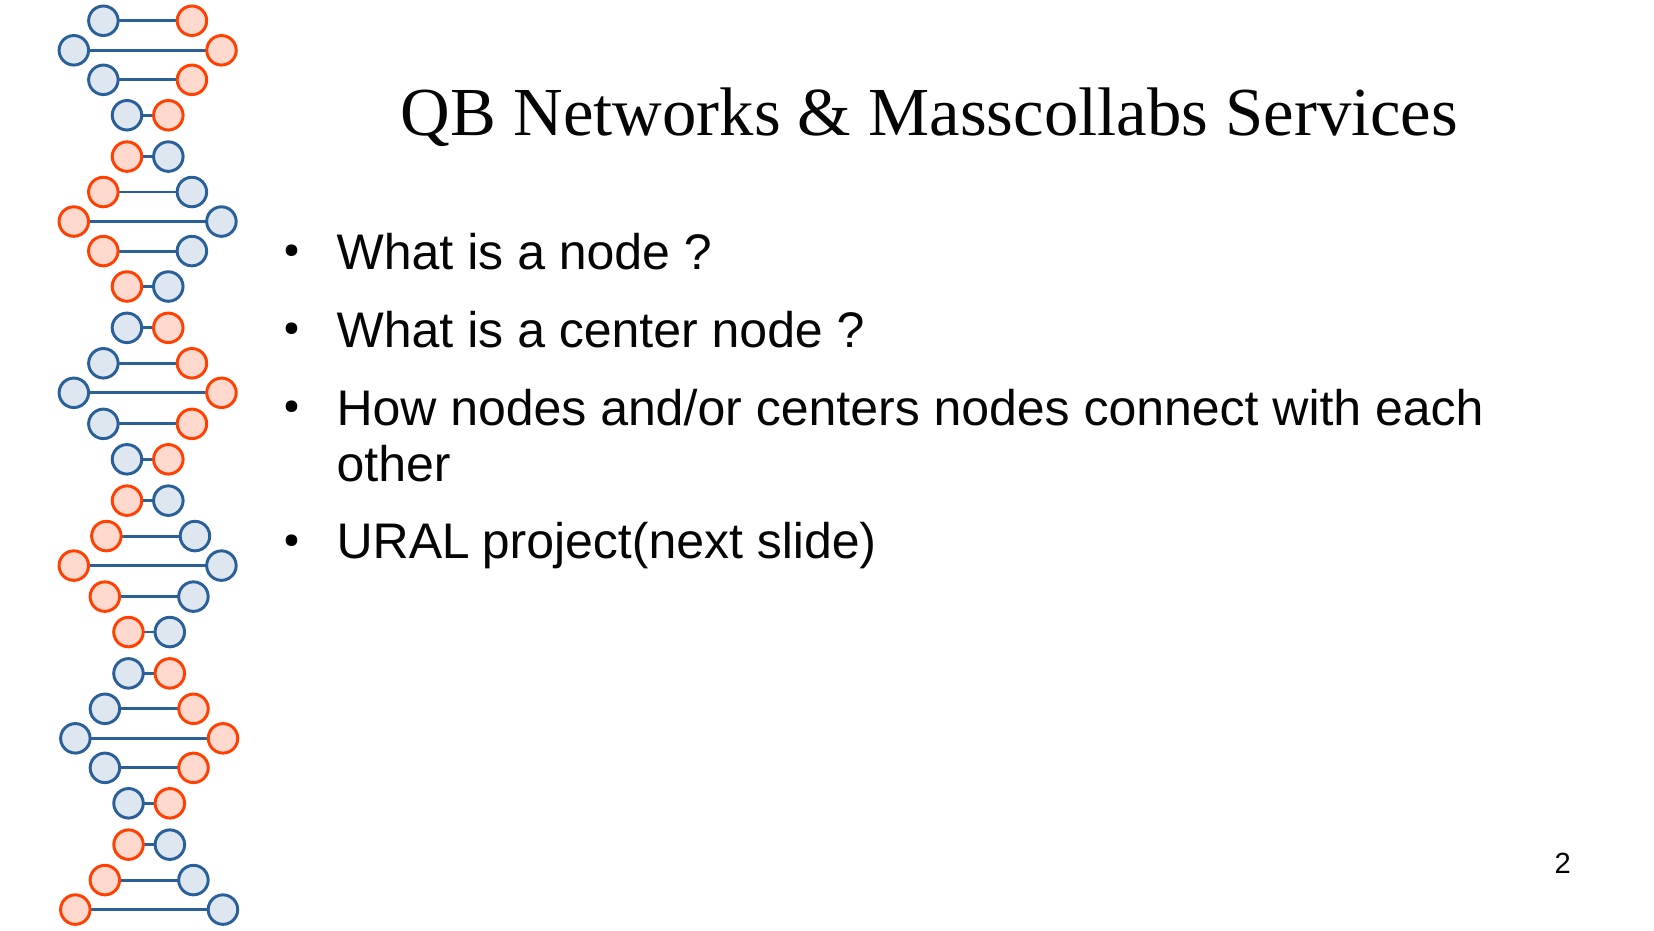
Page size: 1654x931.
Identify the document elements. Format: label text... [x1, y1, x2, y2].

title QB Networks & Masscollabs Services [265, 35, 1595, 189]
list What is a node ? What is a center node ? How nodes and/or centers nodes connect with each other URAL project(next slide) [265, 224, 1595, 764]
